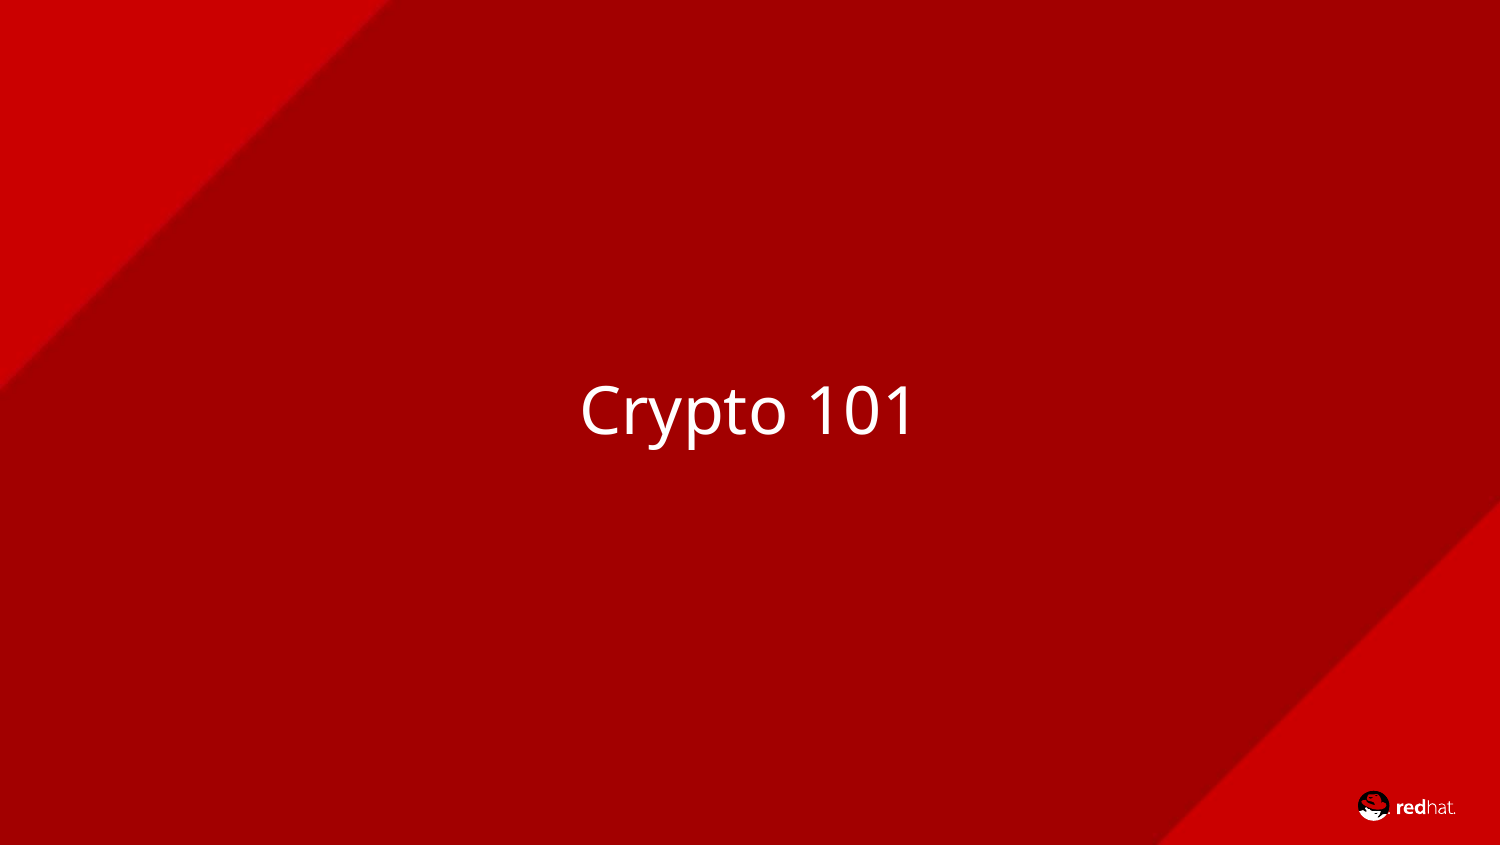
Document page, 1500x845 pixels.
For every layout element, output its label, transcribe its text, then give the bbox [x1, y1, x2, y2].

title Crypto 101 [112, 330, 1388, 486]
picture [0, 0, 1500, 845]
